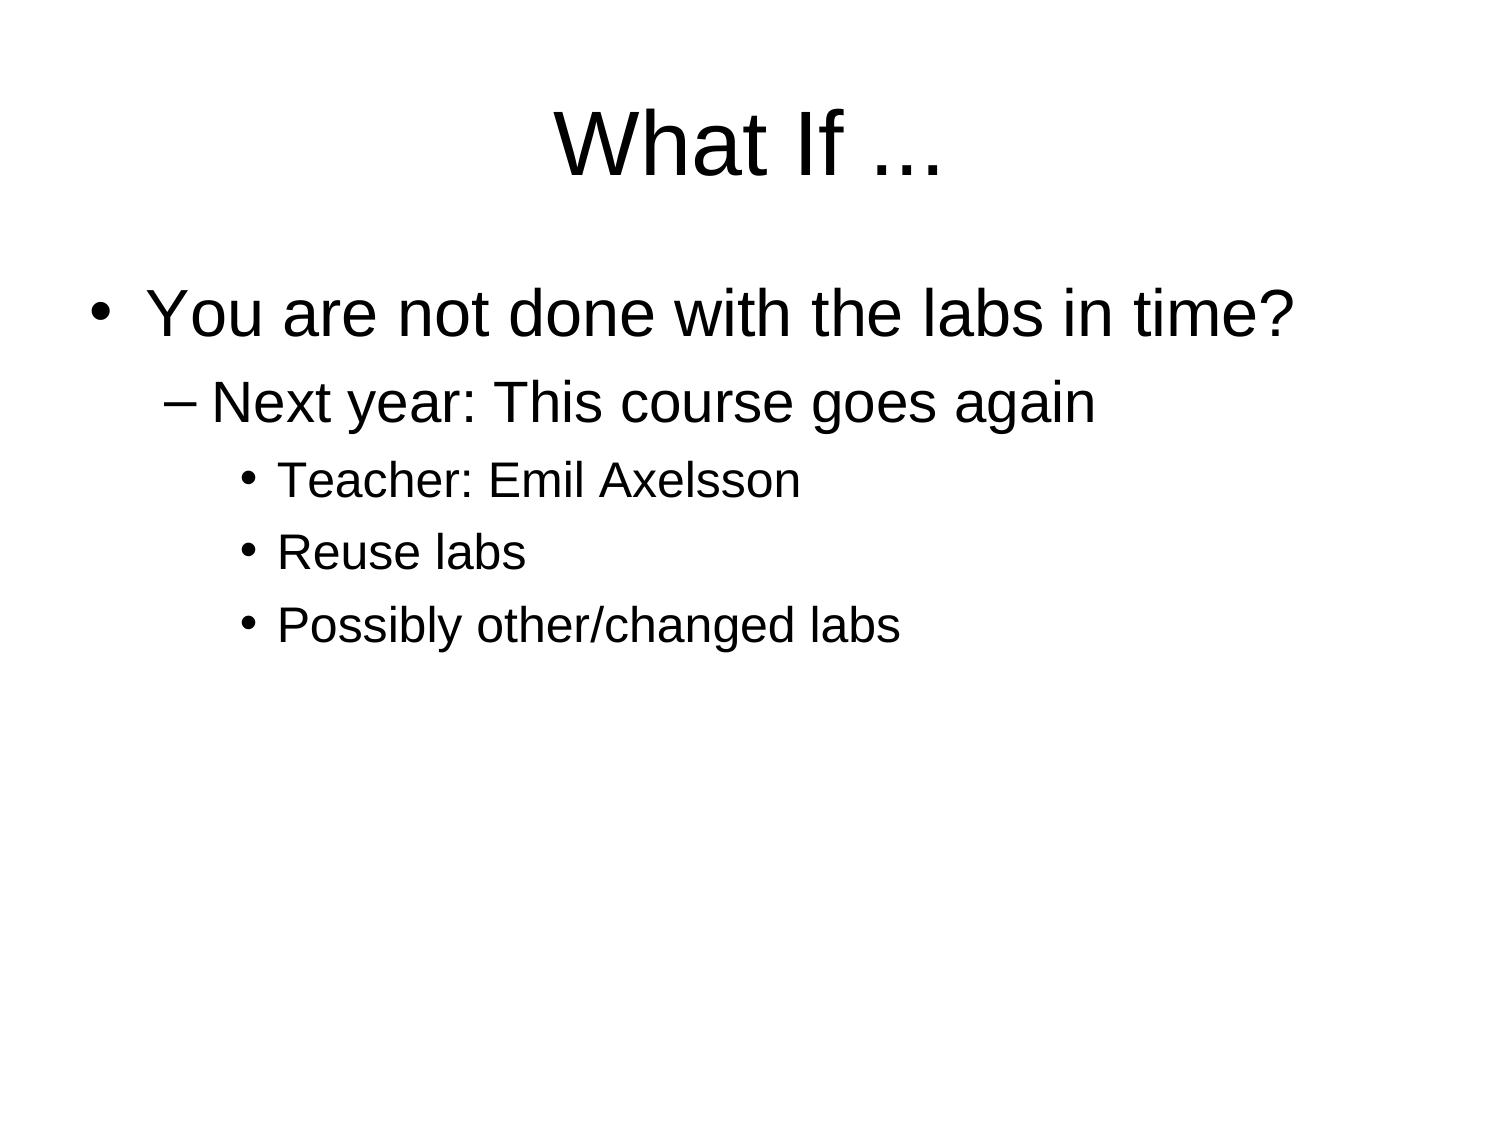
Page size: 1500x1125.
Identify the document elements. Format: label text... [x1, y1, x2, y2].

title What If ... [75, 45, 1426, 233]
list You are not done with the labs in time? Next year: This course goes again Teacher: Emil Axelsson Reuse labs Possibly other/changed labs [75, 262, 1426, 1005]
